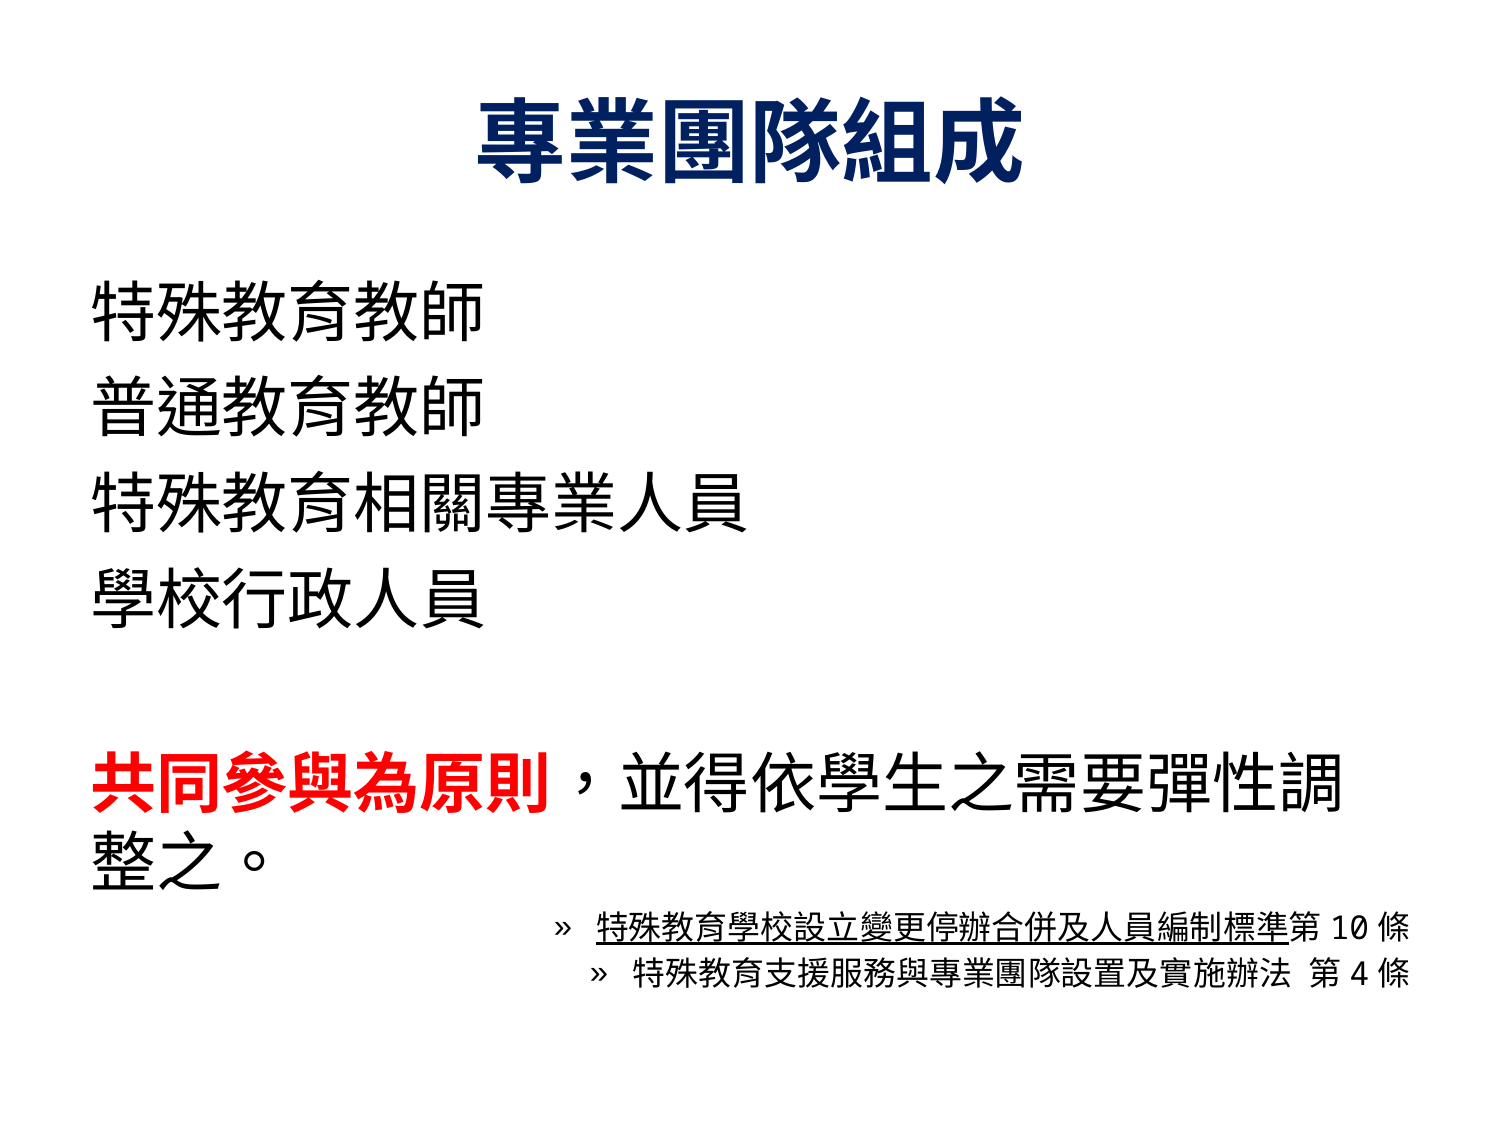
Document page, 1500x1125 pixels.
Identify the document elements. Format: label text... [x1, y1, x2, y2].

title 專業團隊組成 [75, 45, 1425, 233]
list 特殊教育教師 普通教育教師 特殊教育相關專業人員 學校行政人員 共同參與為原則，並得依學生之需要彈性調整之。 特殊教育學校設立變更停辦合併及人員編制標準第10條 特殊教育支援服務與專業團隊設置及實施辦法 第4條 [75, 262, 1425, 1005]
